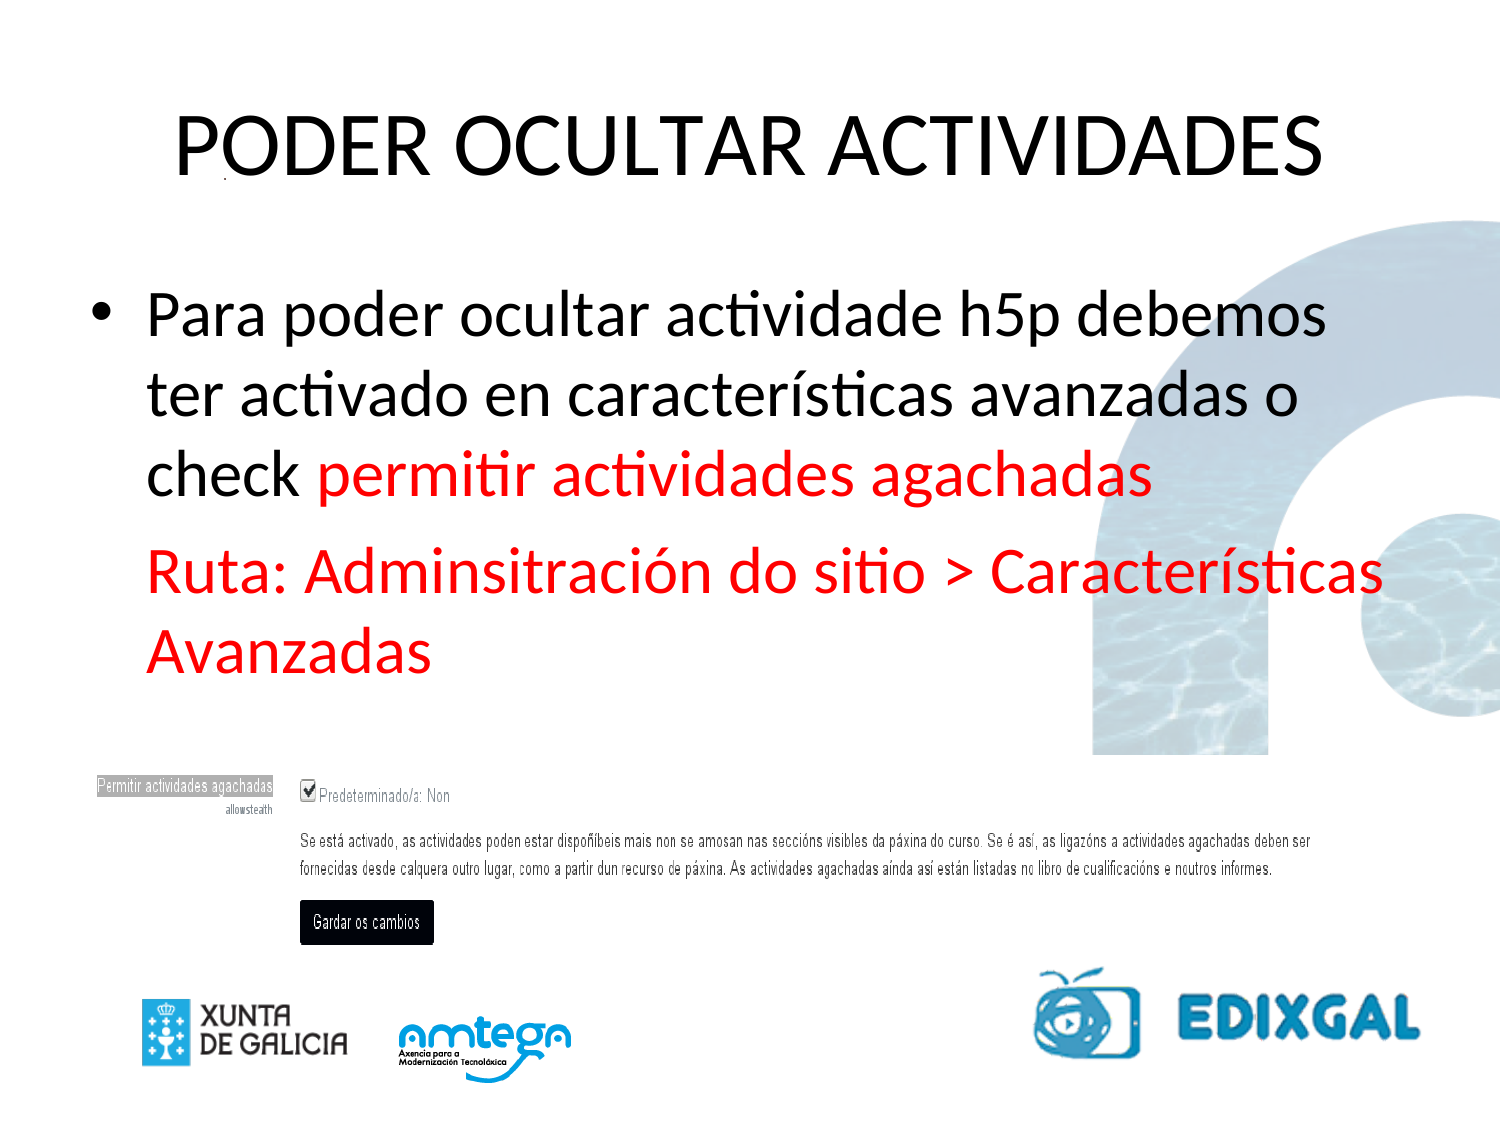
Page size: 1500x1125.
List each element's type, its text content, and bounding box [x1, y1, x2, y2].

title PODER OCULTAR ACTIVIDADES [75, 21, 1426, 257]
picture [1027, 966, 1430, 1063]
picture [59, 149, 1500, 945]
picture [375, 996, 586, 1102]
picture [105, 978, 372, 1079]
list Para poder ocultar actividade h5p debemos ter activado en características avanzadas o check permitir actividades agachadas Ruta: Adminsitración do sitio > Características Avanzadas [75, 262, 1426, 915]
